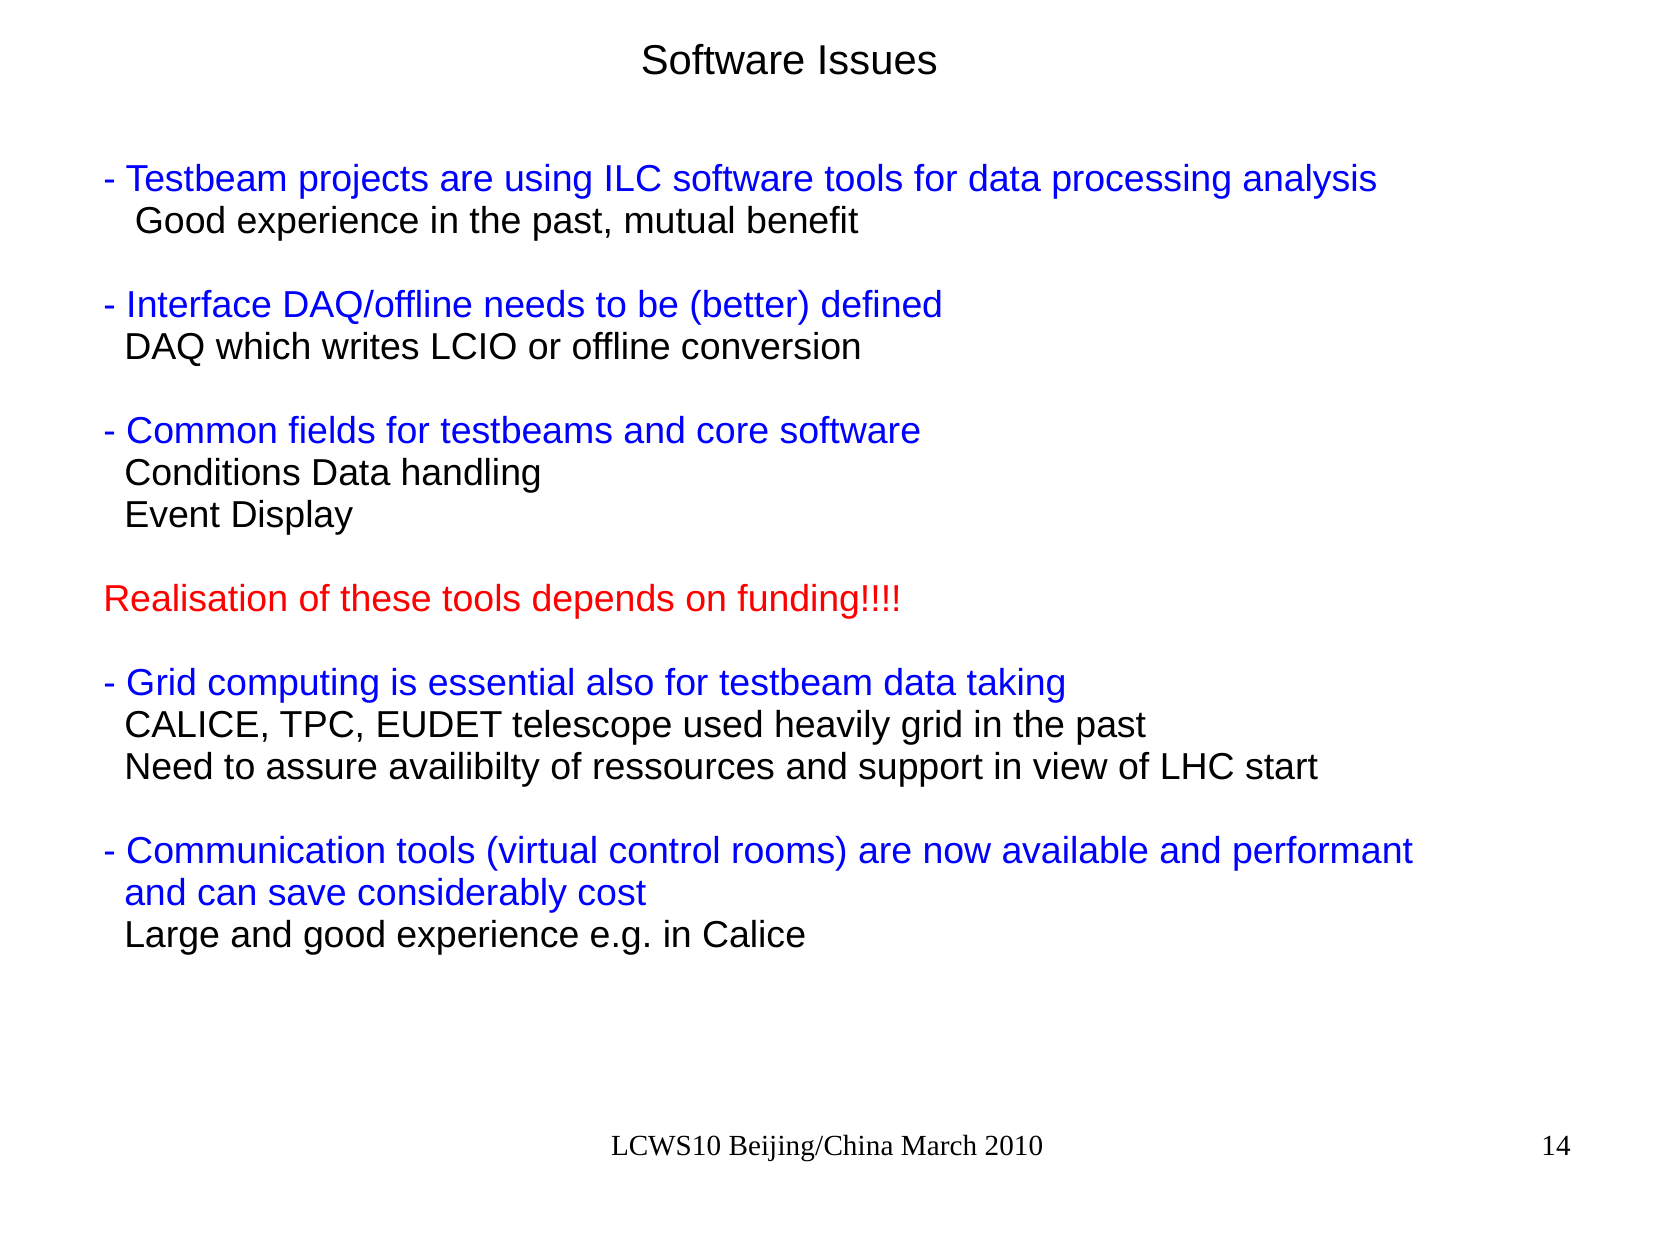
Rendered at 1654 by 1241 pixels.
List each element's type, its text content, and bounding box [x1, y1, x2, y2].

text_box Software Issues [625, 29, 954, 91]
text_box - Testbeam projects are using ILC software tools for data processing analysis Good experience in the past, mutual benefit - Interface DAQ/offline needs to be (better) defined DAQ which writes LCIO or offline conversion - Common fields for testbeams and core software Conditions Data handling Event Display Realisation of these tools depends on funding!!!! - Grid computing is essential also for testbeam data taking CALICE, TPC, EUDET telescope used heavily grid in the past Need to assure availibilty of ressources and support in view of LHC start - Communication tools (virtual control rooms) are now available and performant and can save considerably cost Large and good experience e.g. in Calice [88, 149, 1435, 963]
